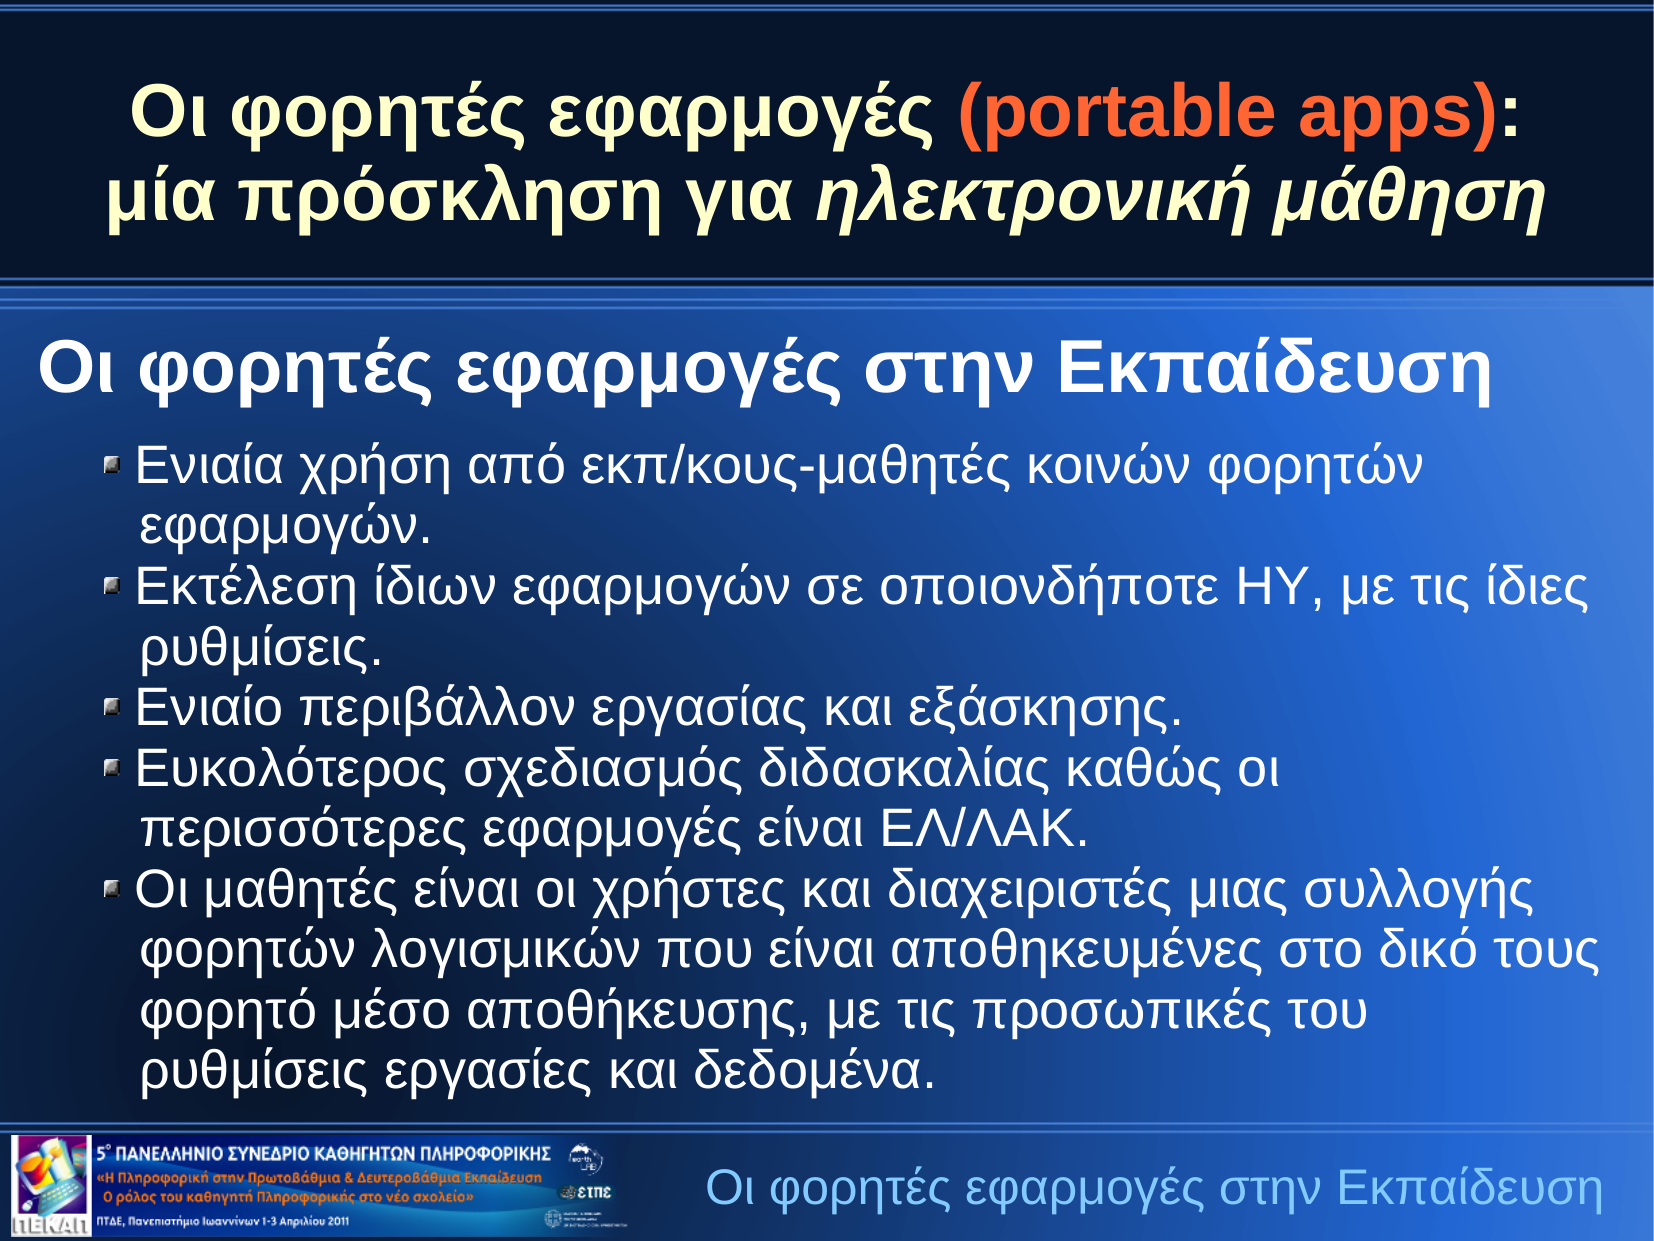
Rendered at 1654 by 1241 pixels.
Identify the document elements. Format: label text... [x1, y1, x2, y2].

subtitle Οι φορητές εφαρμογές στην Εκπαίδευση [37, 320, 1613, 413]
title Οι φορητές εφαρμογές (portable apps): μία πρόσκληση για ηλεκτρονική μάθηση [82, 49, 1571, 257]
picture [0, 0, 1654, 1241]
text_box Οι φορητές εφαρμογές στην Εκπαίδευση [600, 1155, 1619, 1218]
text_box Ενιαία χρήση από εκπ/κους-μαθητές κοινών φορητών εφαρμογών. Εκτέλεση ίδιων εφαρμογών σε οποιονδήποτε ΗΥ, με τις ίδιες ρυθμίσεις. Ενιαίο περιβάλλον εργασίας και εξάσκησης. Ευκολότερος σχεδιασμός διδασκαλίας καθώς οι περισσότερες εφαρμογές είναι ΕΛ/ΛΑΚ. Οι μαθητές είναι οι χρήστες και διαχειριστές μιας συλλογής φορητών λογισμικών που είναι αποθηκευμένες στο δικό τους φορητό μέσο αποθήκευσης, με τις προσωπικές του ρυθμίσεις εργασίες και δεδομένα. [104, 434, 1613, 1101]
